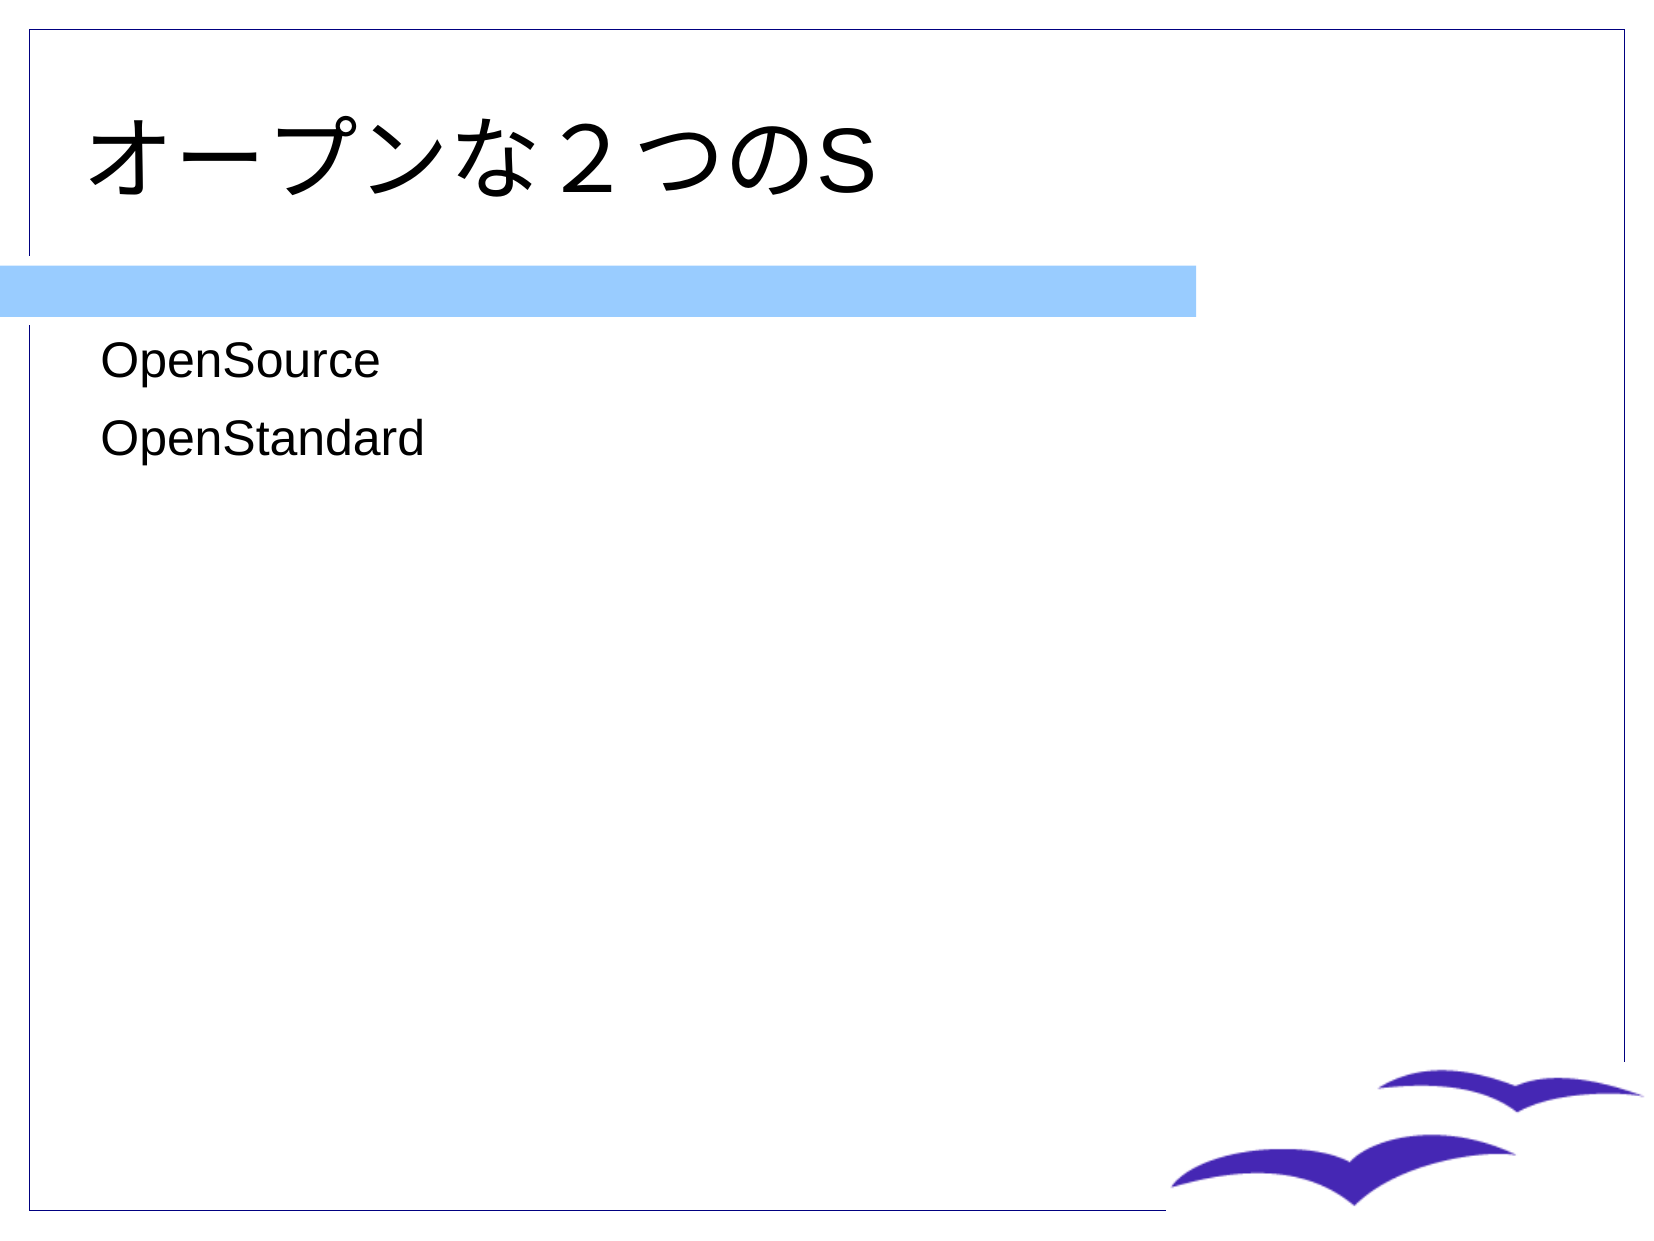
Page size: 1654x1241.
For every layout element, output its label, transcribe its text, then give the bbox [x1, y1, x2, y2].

picture [1166, 1062, 1654, 1211]
list OpenSource OpenStandard [82, 332, 1571, 1109]
title オープンな２つのS [82, 49, 1571, 257]
